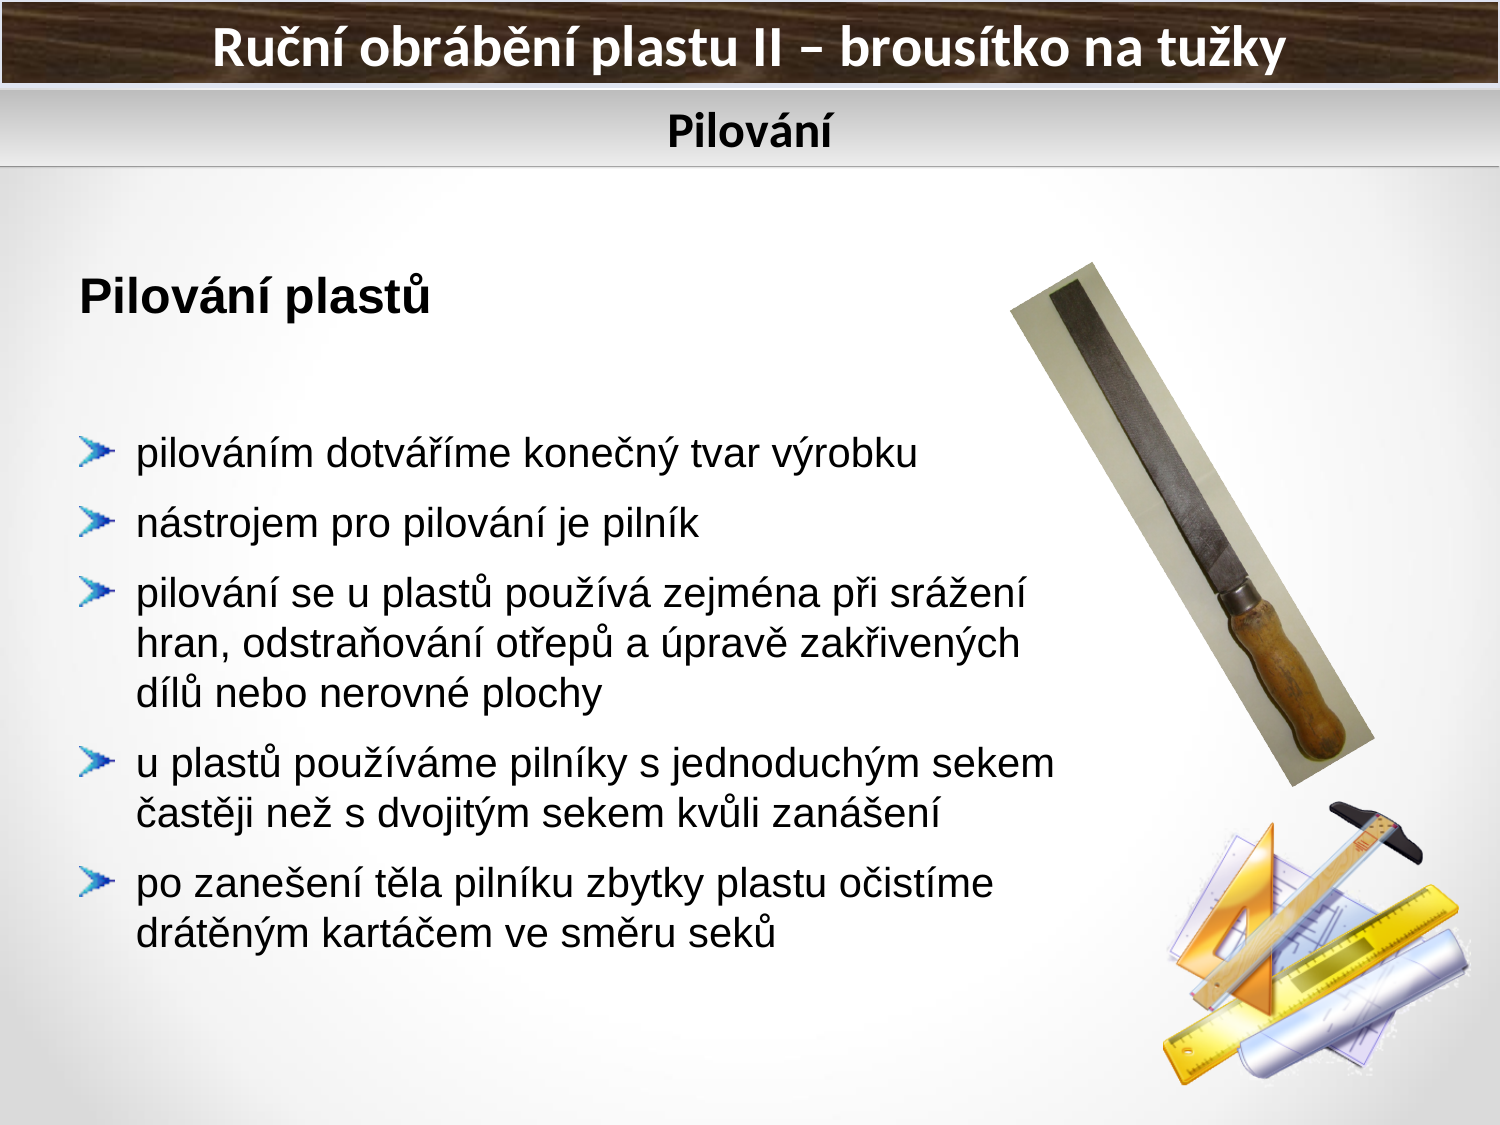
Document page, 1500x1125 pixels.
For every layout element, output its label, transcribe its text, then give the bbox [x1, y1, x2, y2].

text_box pilováním dotváříme konečný tvar výrobku nástrojem pro pilování je pilník pilování se u plastů používá zejména při srážení hran, odstraňování otřepů a úpravě zakřivených dílů nebo nerovné plochy u plastů používáme pilníky s jednoduchým sekem častěji než s dvojitým sekem kvůli zanášení po zanešení těla pilníku zbytky plastu očistíme drátěným kartáčem ve směru seků [64, 418, 1093, 964]
text_box Pilování plastů [64, 255, 1436, 331]
text_box Ruční obrábění plastu II – brousítko na tužky [0, 0, 1500, 86]
picture [0, 166, 1500, 1125]
text_box Pilování [0, 90, 1500, 166]
picture [0, 86, 1500, 90]
